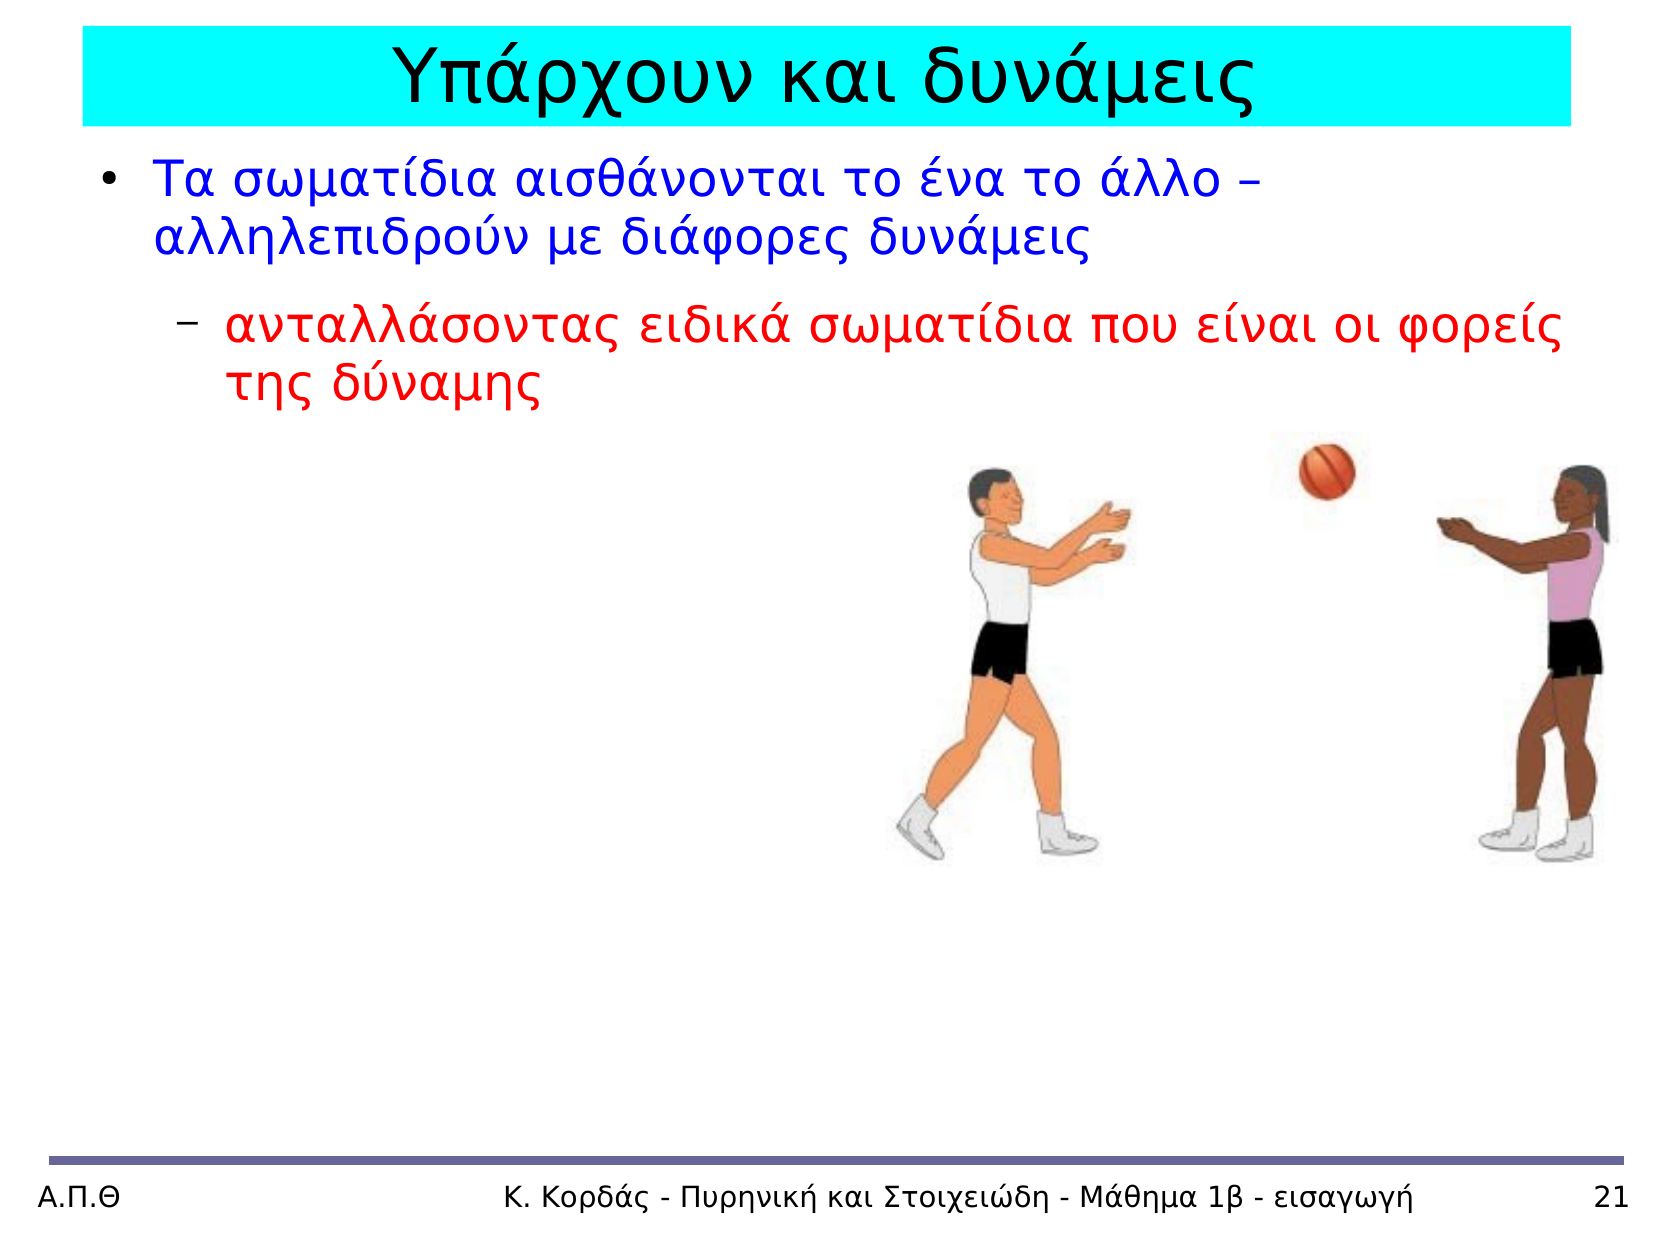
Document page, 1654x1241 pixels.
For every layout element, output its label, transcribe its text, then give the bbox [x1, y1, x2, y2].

picture [870, 399, 1619, 869]
list Τα σωματίδια αισθάνονται το ένα το άλλο – αλληλεπιδρούν με διάφορες δυνάμεις ανταλλάσοντας ειδικά σωματίδια που είναι οι φορείς της δύναμης [82, 150, 1571, 1127]
title Υπάρχουν και δυνάμεις [82, 25, 1571, 127]
